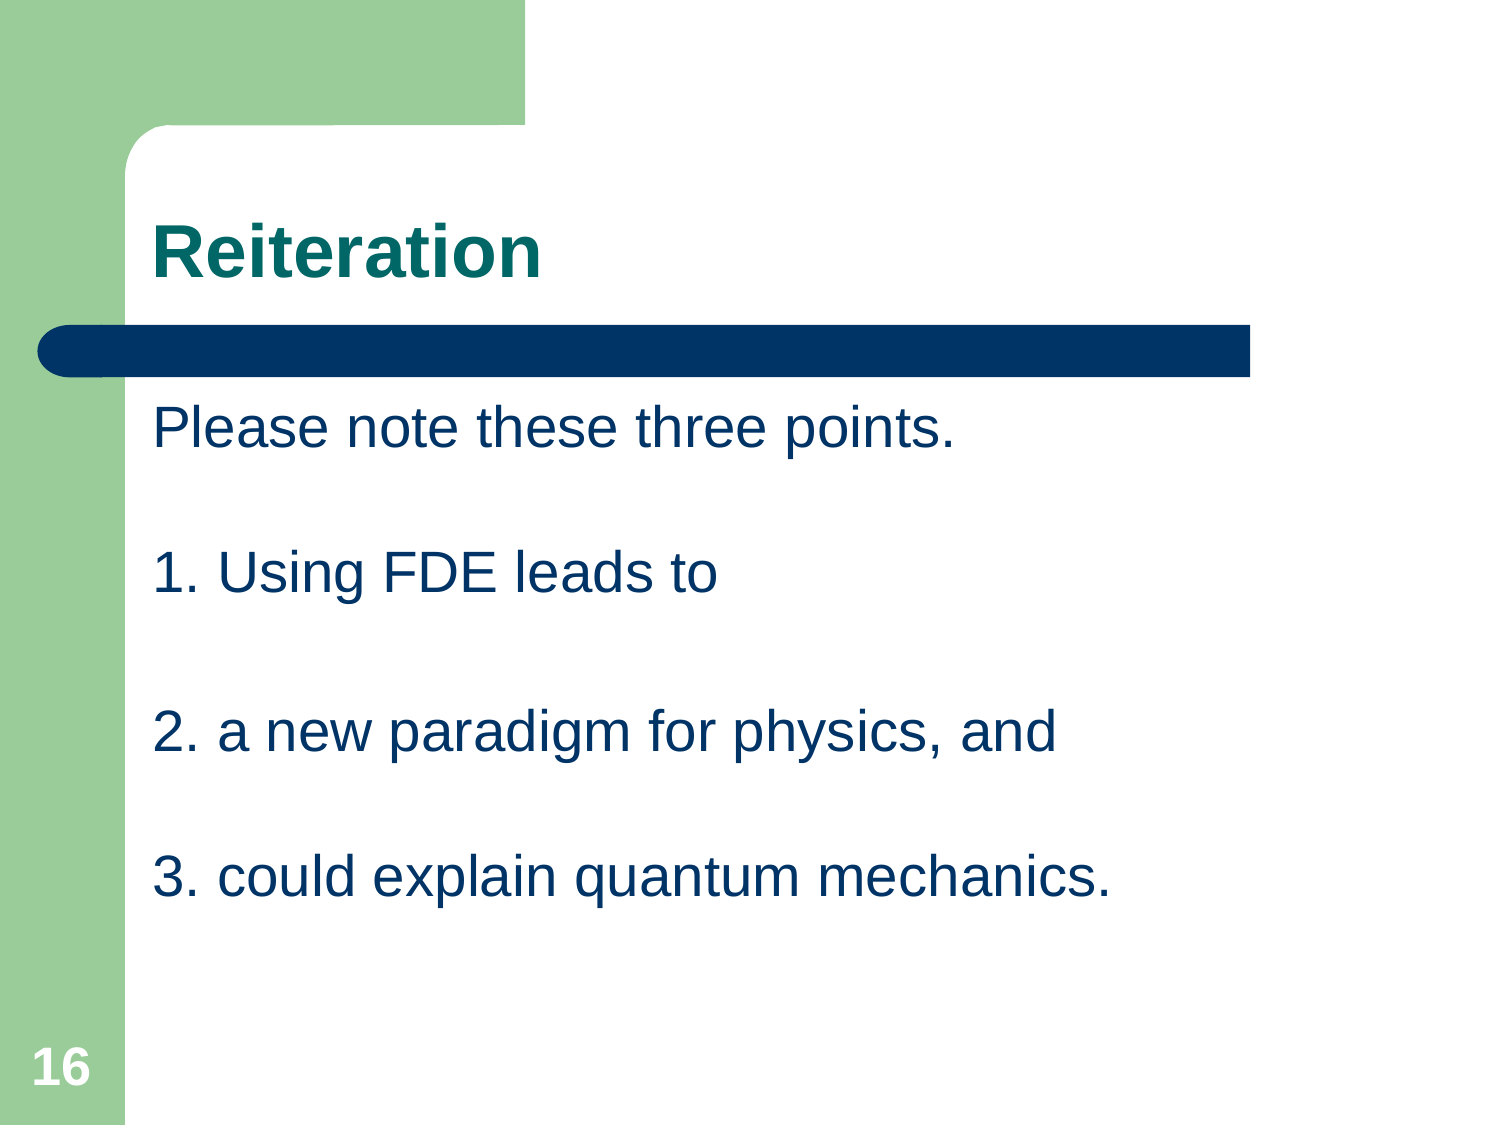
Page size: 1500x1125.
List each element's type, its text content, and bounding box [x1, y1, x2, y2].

title Reiteration [136, 136, 1414, 301]
list Please note these three points. 1. Using FDE leads to 2. a new paradigm for physics, and 3. could explain quantum mechanics. [137, 387, 1400, 999]
